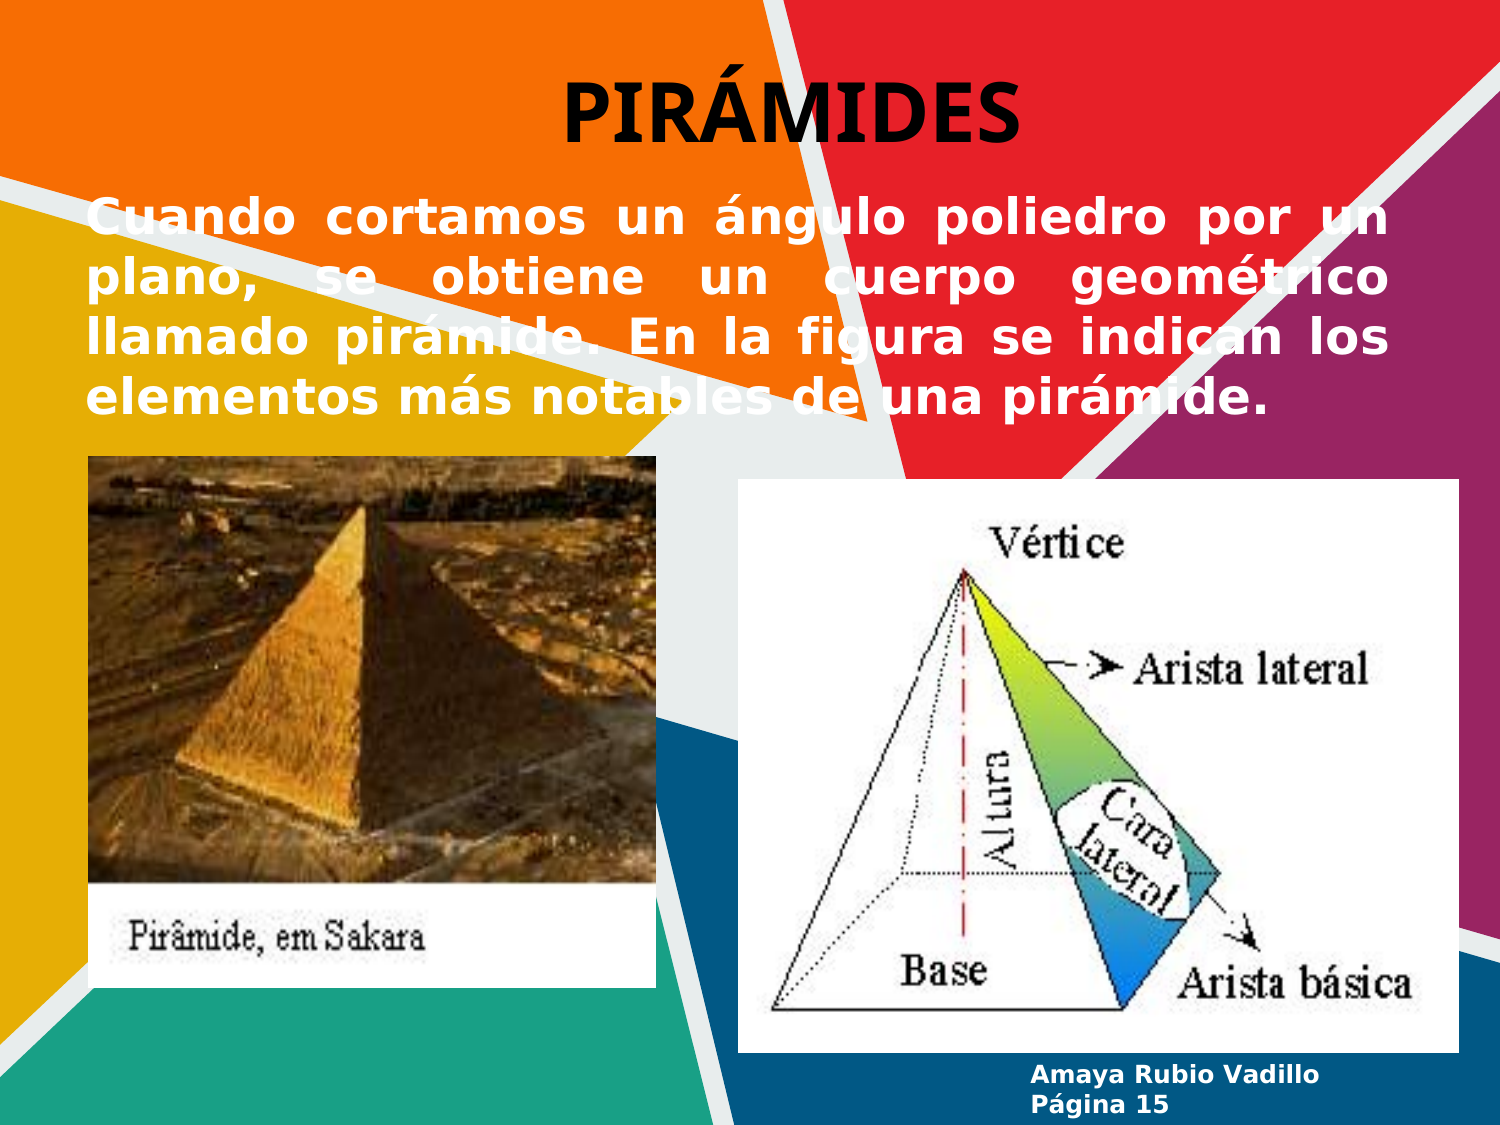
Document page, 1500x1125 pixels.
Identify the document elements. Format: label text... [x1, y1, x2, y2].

title PIRÁMIDES [490, 54, 1093, 167]
picture [88, 456, 656, 988]
text_box Cuando cortamos un ángulo poliedro por un plano, se obtiene un cuerpo geométrico llamado pirámide. En la figura se indican los elementos más notables de una pirámide. [70, 177, 1406, 432]
picture [738, 479, 1459, 1052]
text_box Amaya Rubio Vadillo Página 15 [1015, 1051, 1477, 1125]
